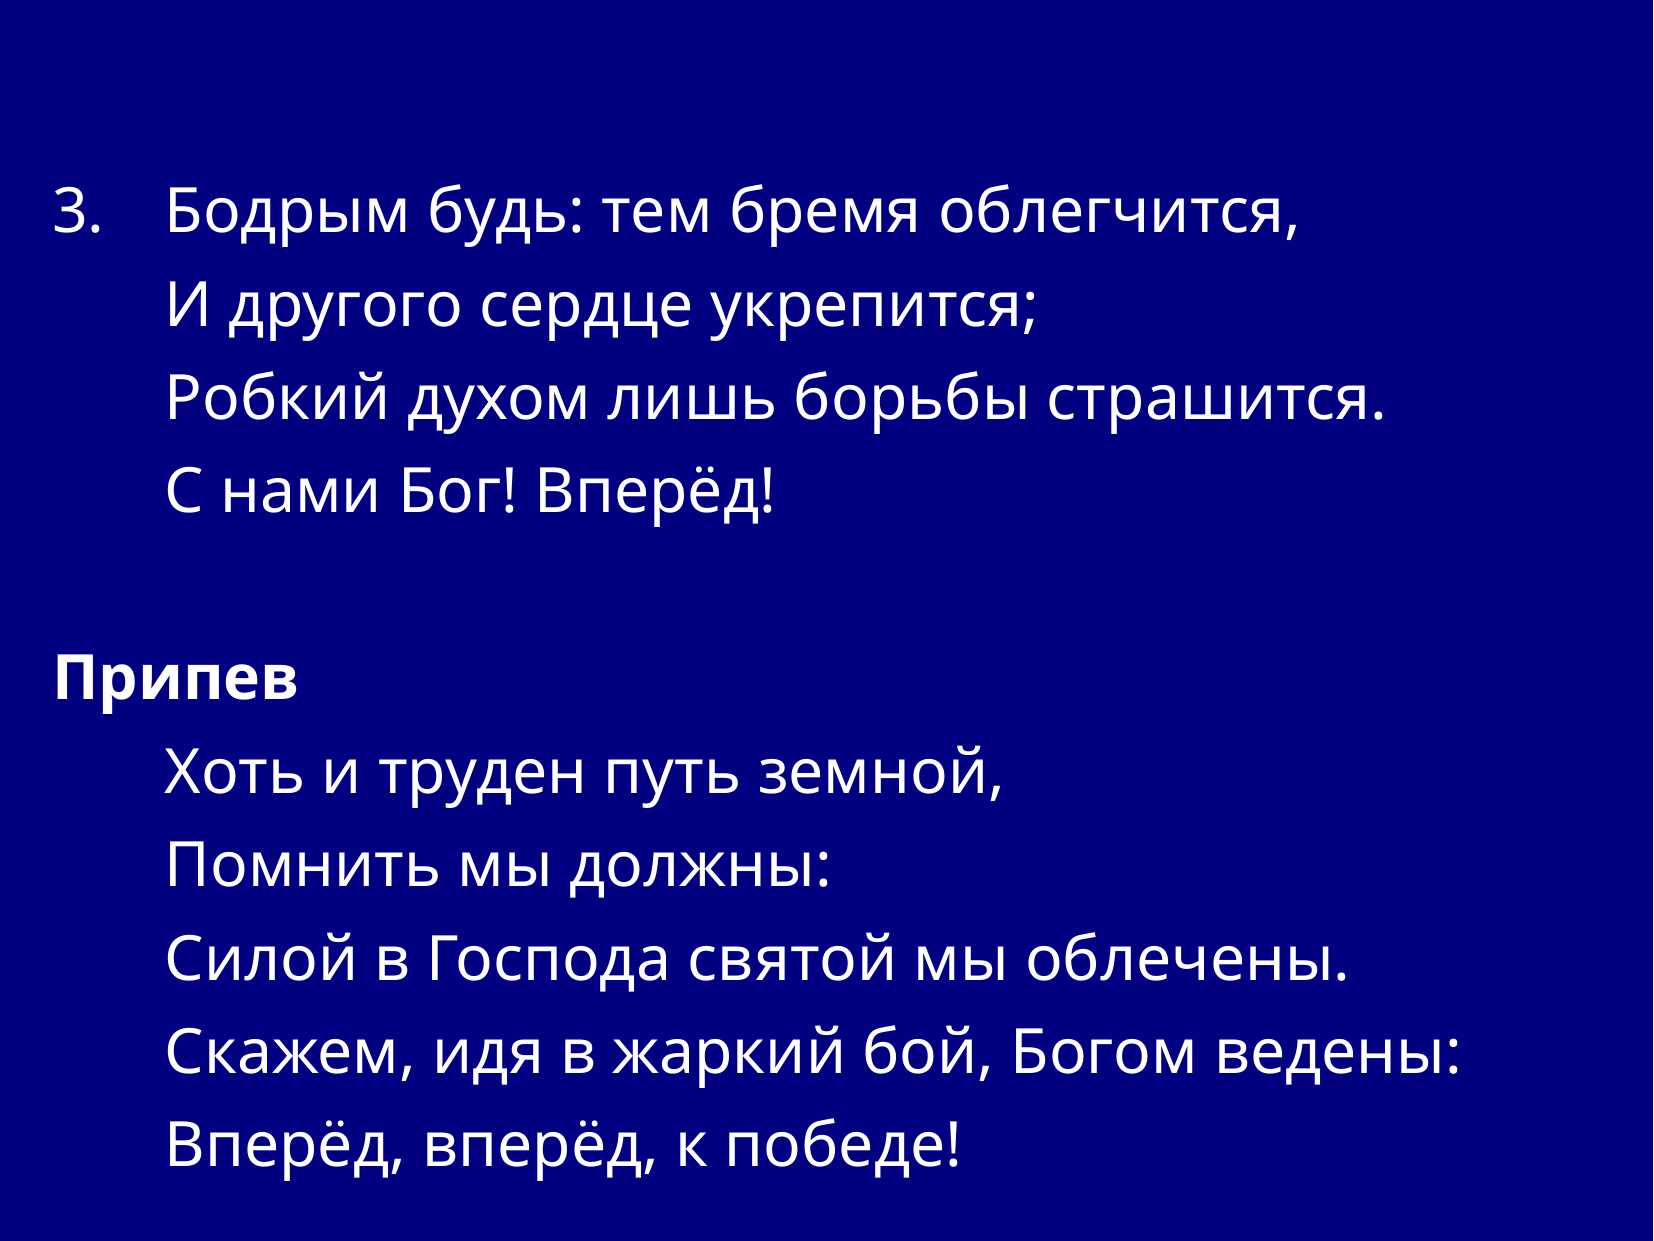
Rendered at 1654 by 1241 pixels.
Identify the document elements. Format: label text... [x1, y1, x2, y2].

text_box 3. Бодрым будь: тем бремя облегчится, И другого сердце укрепится; Робкий духом лишь борьбы страшится. С нами Бог! Вперёд! Припев Хоть и труден путь земной, Помнить мы должны: Силой в Господа святой мы облечены. Скажем, идя в жаркий бой, Богом ведены: Вперёд, вперёд, к победе! [37, 150, 1651, 1163]
